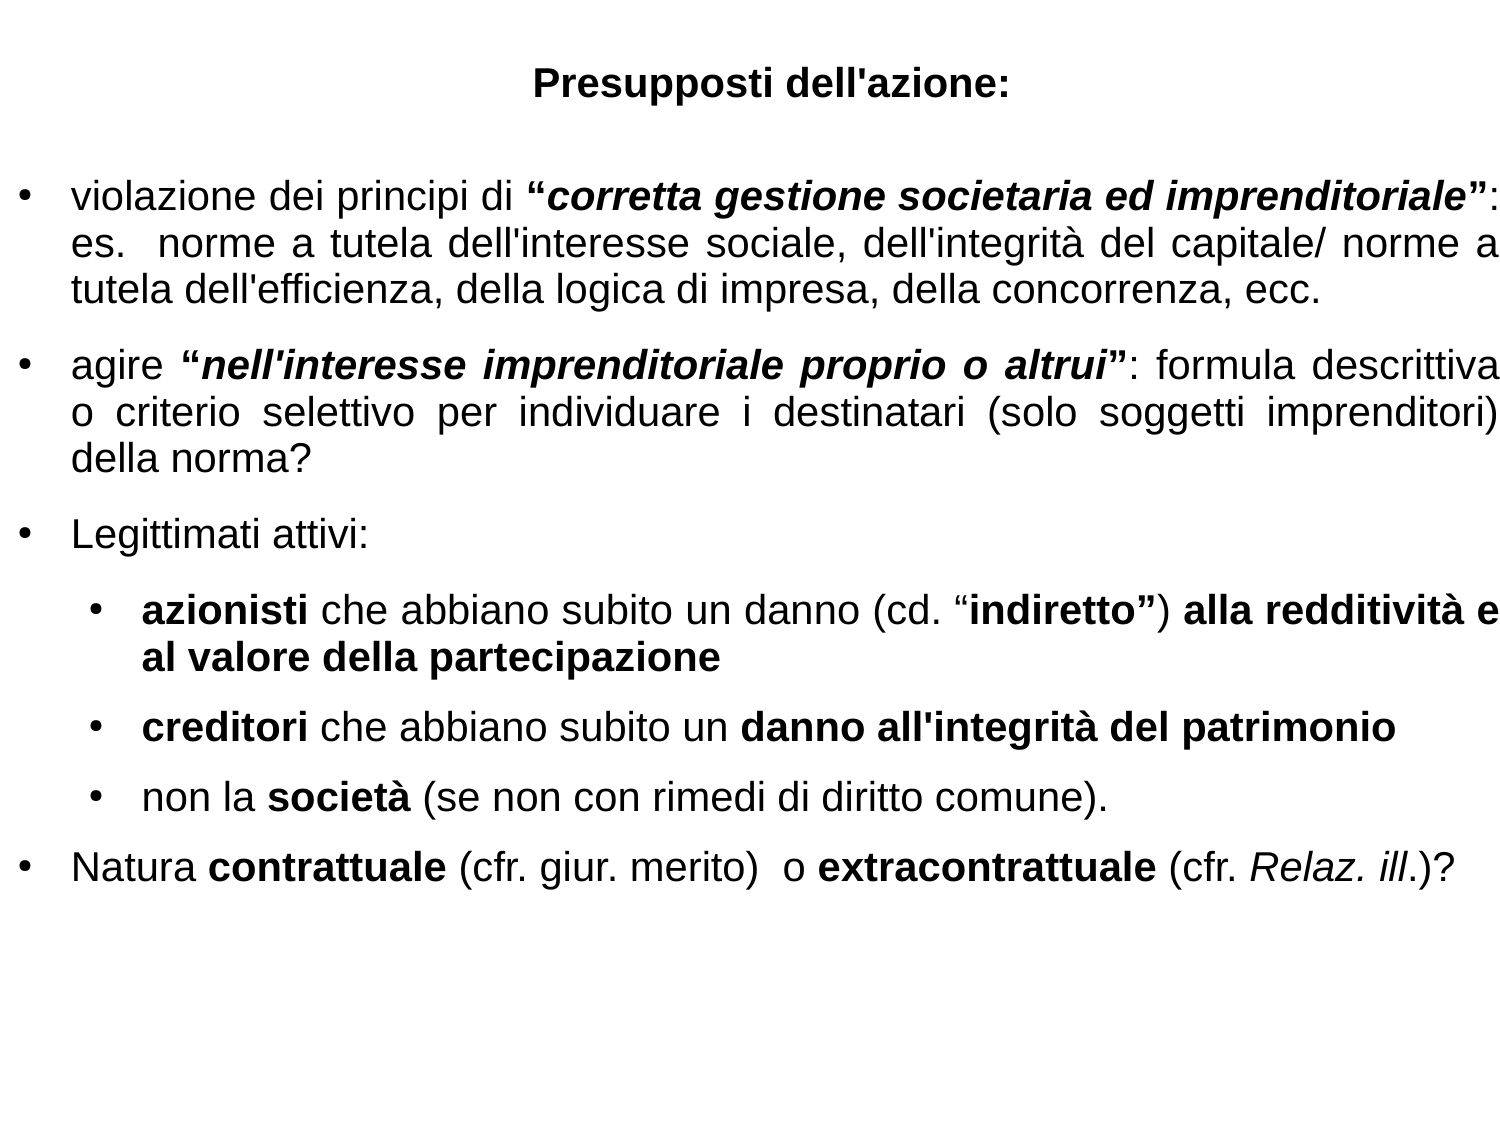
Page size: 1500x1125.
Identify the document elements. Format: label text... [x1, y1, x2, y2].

title Presupposti dell'azione: [96, 0, 1447, 172]
list violazione dei principi di “corretta gestione societaria ed imprenditoriale”: es. norme a tutela dell'interesse sociale, dell'integrità del capitale/ norme a tutela dell'efficienza, della logica di impresa, della concorrenza, ecc. agire “nell'interesse imprenditoriale proprio o altrui”: formula descrittiva o criterio selettivo per individuare i destinatari (solo soggetti imprenditori) della norma? Legittimati attivi: azionisti che abbiano subito un danno (cd. “indiretto”) alla redditività e al valore della partecipazione creditori che abbiano subito un danno all'integrità del patrimonio non la società (se non con rimedi di diritto comune). Natura contrattuale (cfr. giur. merito) o extracontrattuale (cfr. Relaz. ill.)? [0, 172, 1500, 1063]
